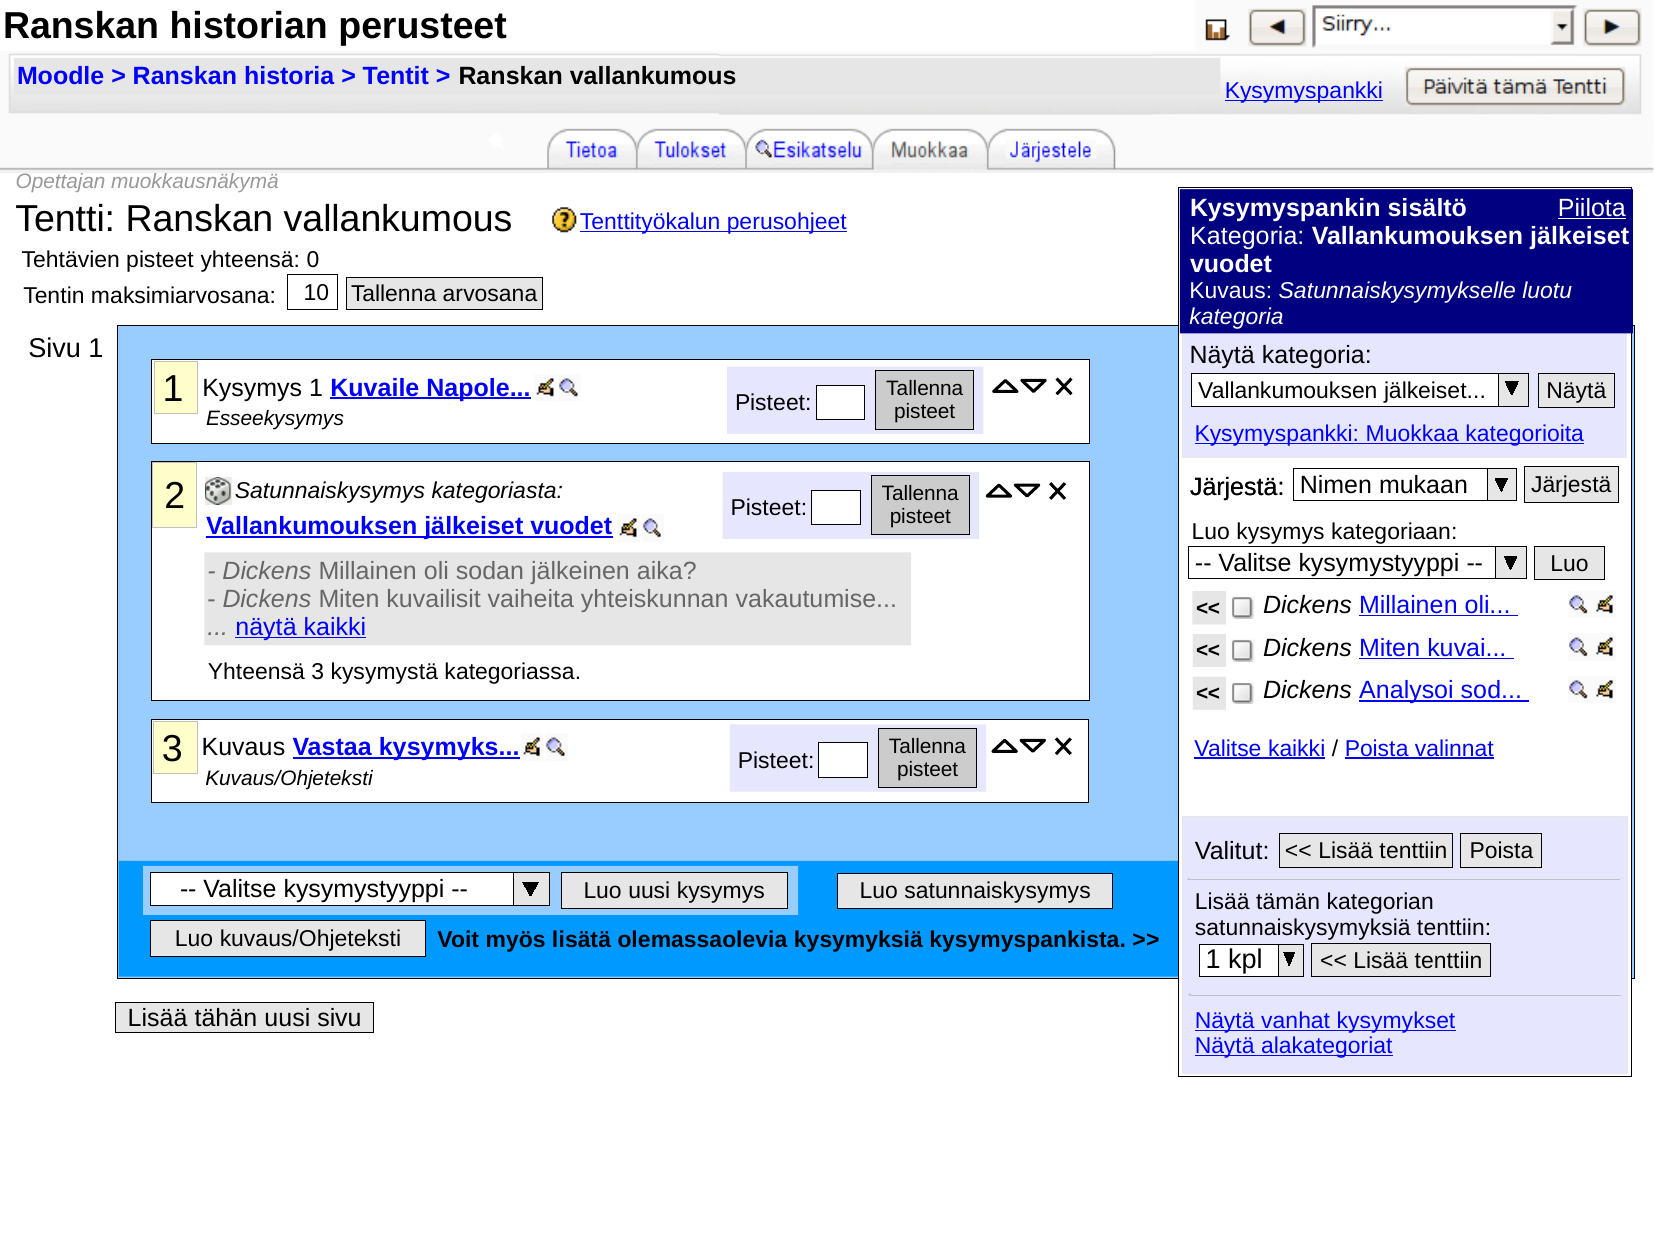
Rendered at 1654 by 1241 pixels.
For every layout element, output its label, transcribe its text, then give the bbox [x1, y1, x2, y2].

text_box Tallenna arvosana [346, 277, 543, 310]
text_box Esseekysymys [203, 402, 348, 435]
text_box Ranskan historian perusteet [0, 0, 1196, 52]
picture [1231, 682, 1255, 705]
picture [545, 733, 568, 761]
text_box << [1193, 677, 1226, 710]
text_box Luo uusi kysymys [561, 872, 788, 909]
picture [558, 374, 581, 402]
text_box Satunnaiskysymys kategoriasta: [231, 473, 567, 508]
picture [1231, 596, 1255, 619]
text_box Tentti: Ranskan vallankumous [12, 193, 516, 245]
text_box Moodle > Ranskan historia > Tentit > Ranskan vallankumous [14, 57, 1221, 95]
text_box Vallankumouksen jälkeiset vuodet [203, 507, 651, 545]
text_box -- Valitse kysymystyyppi -- [1188, 546, 1495, 579]
text_box Kysymyspankin sisältö Piilota Kategoria: Vallankumouksen jälkeiset vuodet Kuvaus: Satunnaiskysymykselle luotu kategoria [1179, 189, 1633, 334]
text_box Tentin maksimiarvosana: [20, 278, 280, 313]
text_box Luo satunnaiskysymys [837, 873, 1113, 909]
text_box Luo kuvaus/Ohjeteksti [150, 920, 426, 957]
picture [534, 374, 557, 401]
picture [521, 733, 543, 761]
text_box Dickens Analysoi sod... [1260, 671, 1578, 709]
text_box << [1193, 634, 1226, 667]
text_box -- Valitse kysymystyyppi -- [150, 872, 513, 906]
text_box << Lisää tenttiin [1311, 945, 1491, 977]
text_box Pisteet: [731, 385, 816, 420]
text_box Luo [1534, 546, 1605, 580]
text_box 10 [287, 274, 338, 310]
text_box Valitut: [1192, 831, 1274, 869]
text_box Yhteensä 3 kysymystä kategoriassa. [204, 654, 585, 690]
text_box Kysymyspankki: Muokkaa kategorioita [1191, 416, 1588, 451]
text_box Luo kysymys kategoriaan: [1188, 513, 1461, 546]
text_box 2 [152, 462, 197, 528]
text_box Pisteet: [727, 490, 811, 525]
picture [1231, 639, 1255, 662]
picture [617, 514, 640, 542]
text_box Järjestä: [1187, 468, 1295, 506]
text_box << Lisää tenttiin [1279, 833, 1453, 868]
text_box Vallankumouksen jälkeiset... [1195, 373, 1491, 409]
text_box 1 kpl [1202, 945, 1371, 979]
text_box Näytä vanhat kysymykset Näytä alakategoriat [1191, 1003, 1459, 1064]
text_box 3 [158, 723, 186, 775]
picture [642, 514, 664, 542]
text_box [117, 187, 1635, 1077]
text_box 1 [158, 775, 186, 781]
text_box Kuvaus/Ohjeteksti [202, 762, 376, 795]
text_box 1 [159, 415, 187, 421]
text_box Voit myös lisätä olemassaolevia kysymyksiä kysymyspankista. >> [434, 922, 1160, 957]
text_box Tallenna pisteet [871, 475, 970, 535]
picture [1568, 633, 1616, 661]
text_box Lisää tämän kategorian satunnaiskysymyksiä tenttiin: [1192, 884, 1495, 945]
text_box << [1193, 591, 1226, 625]
text_box Kysymyspankki [1221, 73, 1386, 108]
text_box Järjestä [1524, 466, 1619, 503]
text_box Sivu 1 [25, 328, 107, 369]
text_box Opettajan muokkausnäkymä [12, 173, 282, 198]
text_box Tenttityökalun perusohjeet [577, 204, 851, 239]
text_box Tallenna pisteet [875, 370, 974, 430]
picture [551, 206, 578, 234]
text_box Kuvaus Vastaa kysymyks... [198, 728, 560, 767]
text_box Valitse kaikki / Poista valinnat [1191, 730, 1498, 766]
picture [1568, 590, 1616, 618]
text_box Näytä kategoria: [1186, 335, 1556, 373]
text_box Näytä [1538, 373, 1615, 408]
text_box Tehtävien pisteet yhteensä: 0 [18, 242, 323, 277]
text_box 1 [159, 363, 187, 415]
picture [0, 0, 1654, 173]
picture [205, 477, 232, 505]
text_box Dickens Millainen oli... [1260, 586, 1578, 624]
text_box Poista [1460, 833, 1542, 868]
text_box Pisteet: [734, 742, 818, 778]
text_box Tallenna pisteet [878, 728, 977, 788]
text_box Kysymys 1 Kuvaile Napole... [199, 368, 560, 407]
text_box Lisää tähän uusi sivu [115, 1002, 374, 1033]
text_box Nimen mukaan [1293, 468, 1487, 501]
text_box - Dickens Millainen oli sodan jälkeinen aika? - Dickens Miten kuvailisit vaiheita yhteiskunnan vakautumise... ... näytä kaikki [204, 552, 912, 646]
picture [1568, 676, 1616, 703]
text_box Dickens Miten kuvai... [1260, 629, 1578, 667]
